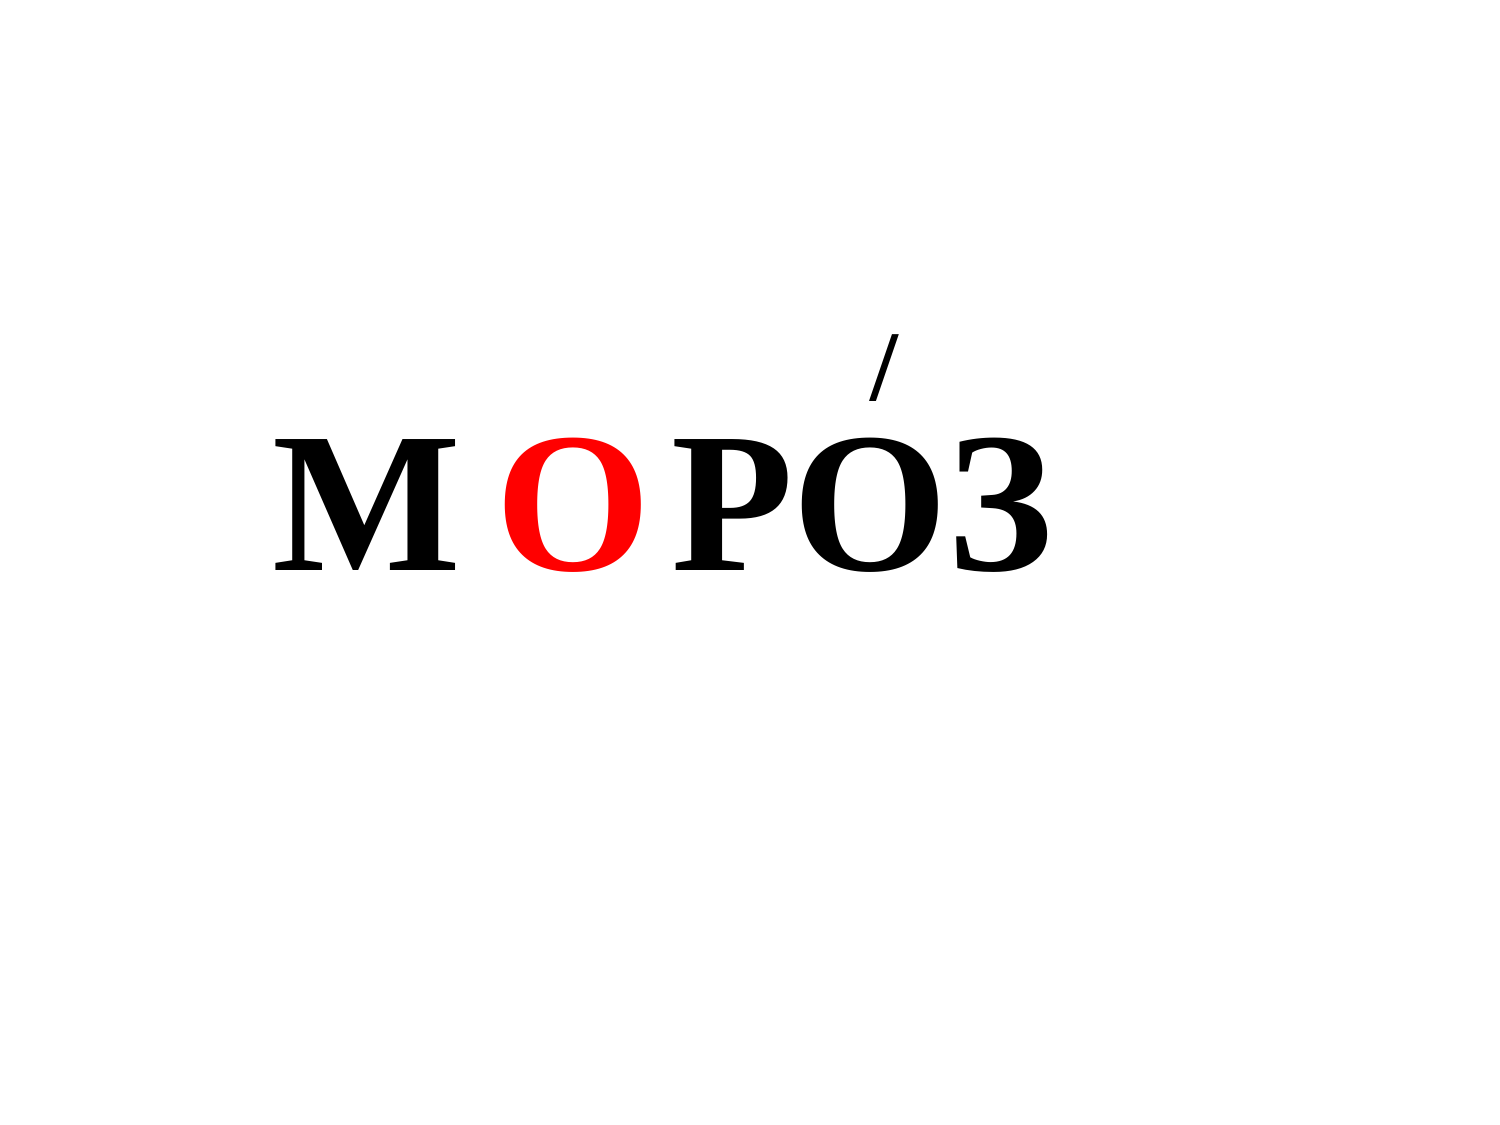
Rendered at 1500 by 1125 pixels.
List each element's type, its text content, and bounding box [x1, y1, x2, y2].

text_box О [480, 363, 656, 619]
text_box / [855, 292, 973, 428]
text_box М [304, 460, 317, 562]
text_box М [257, 363, 317, 619]
text_box РОЗ [656, 363, 1102, 619]
